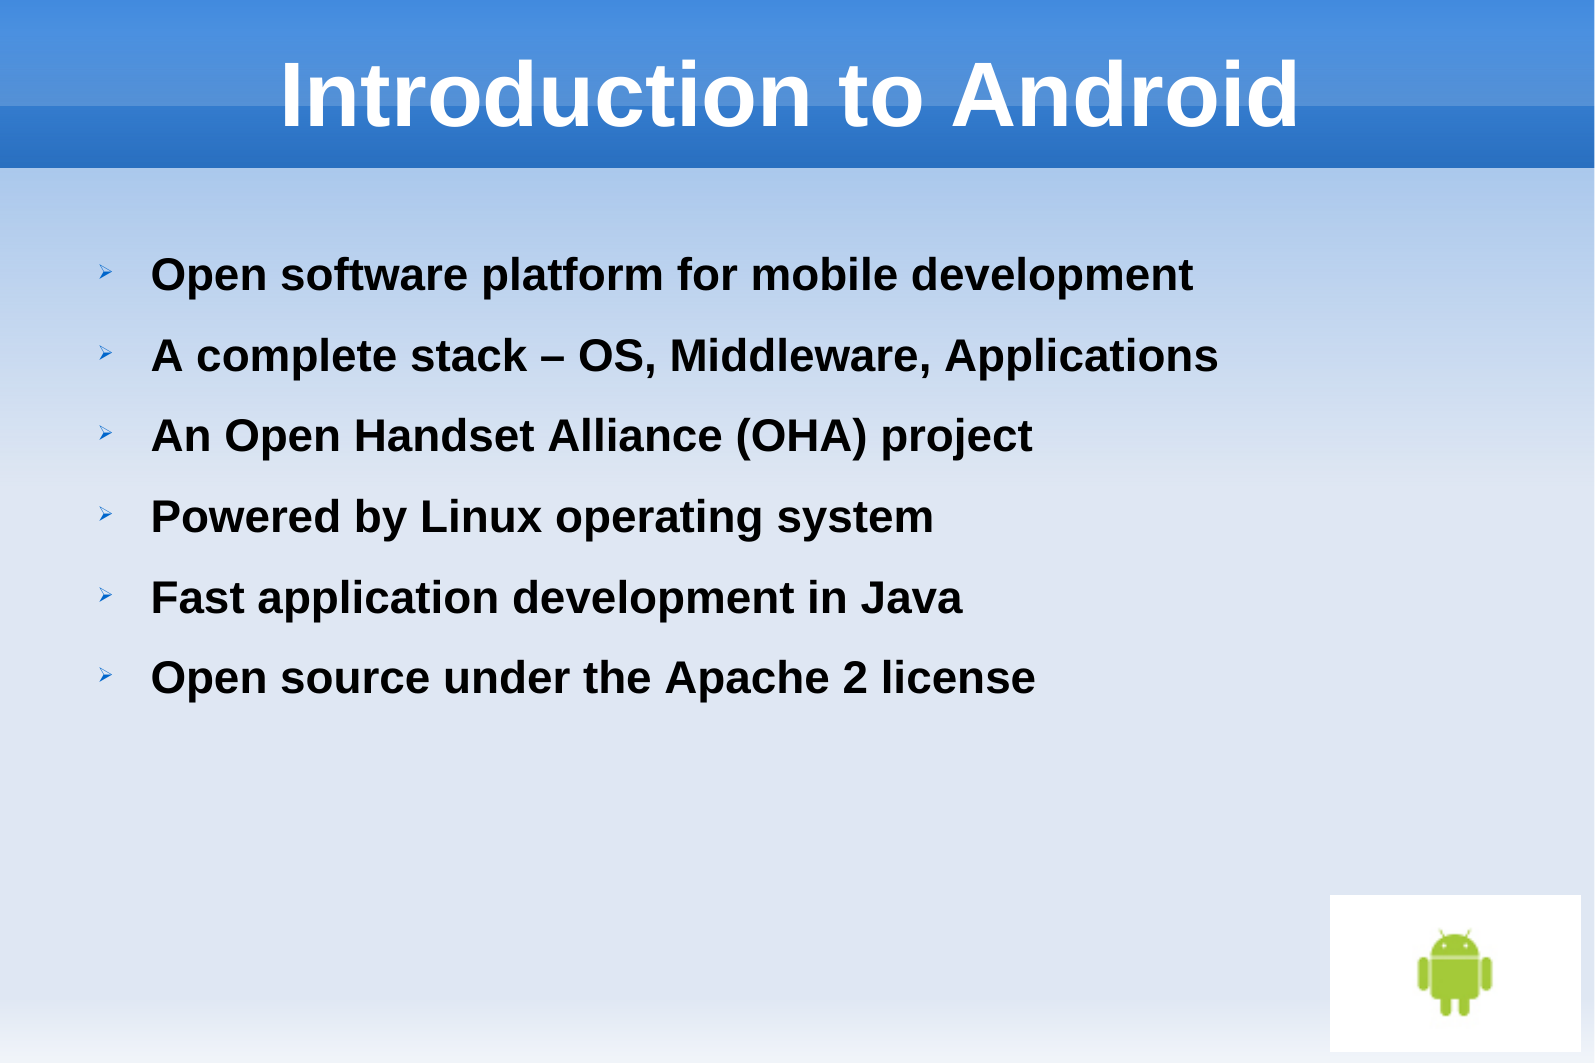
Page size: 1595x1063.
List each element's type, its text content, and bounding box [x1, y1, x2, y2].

title Introduction to Android [74, 13, 1510, 177]
list Open software platform for mobile development A complete stack – OS, Middleware, Applications An Open Handset Alliance (OHA) project Powered by Linux operating system Fast application development in Java Open source under the Apache 2 license [79, 248, 1515, 936]
picture [0, 0, 1595, 1063]
